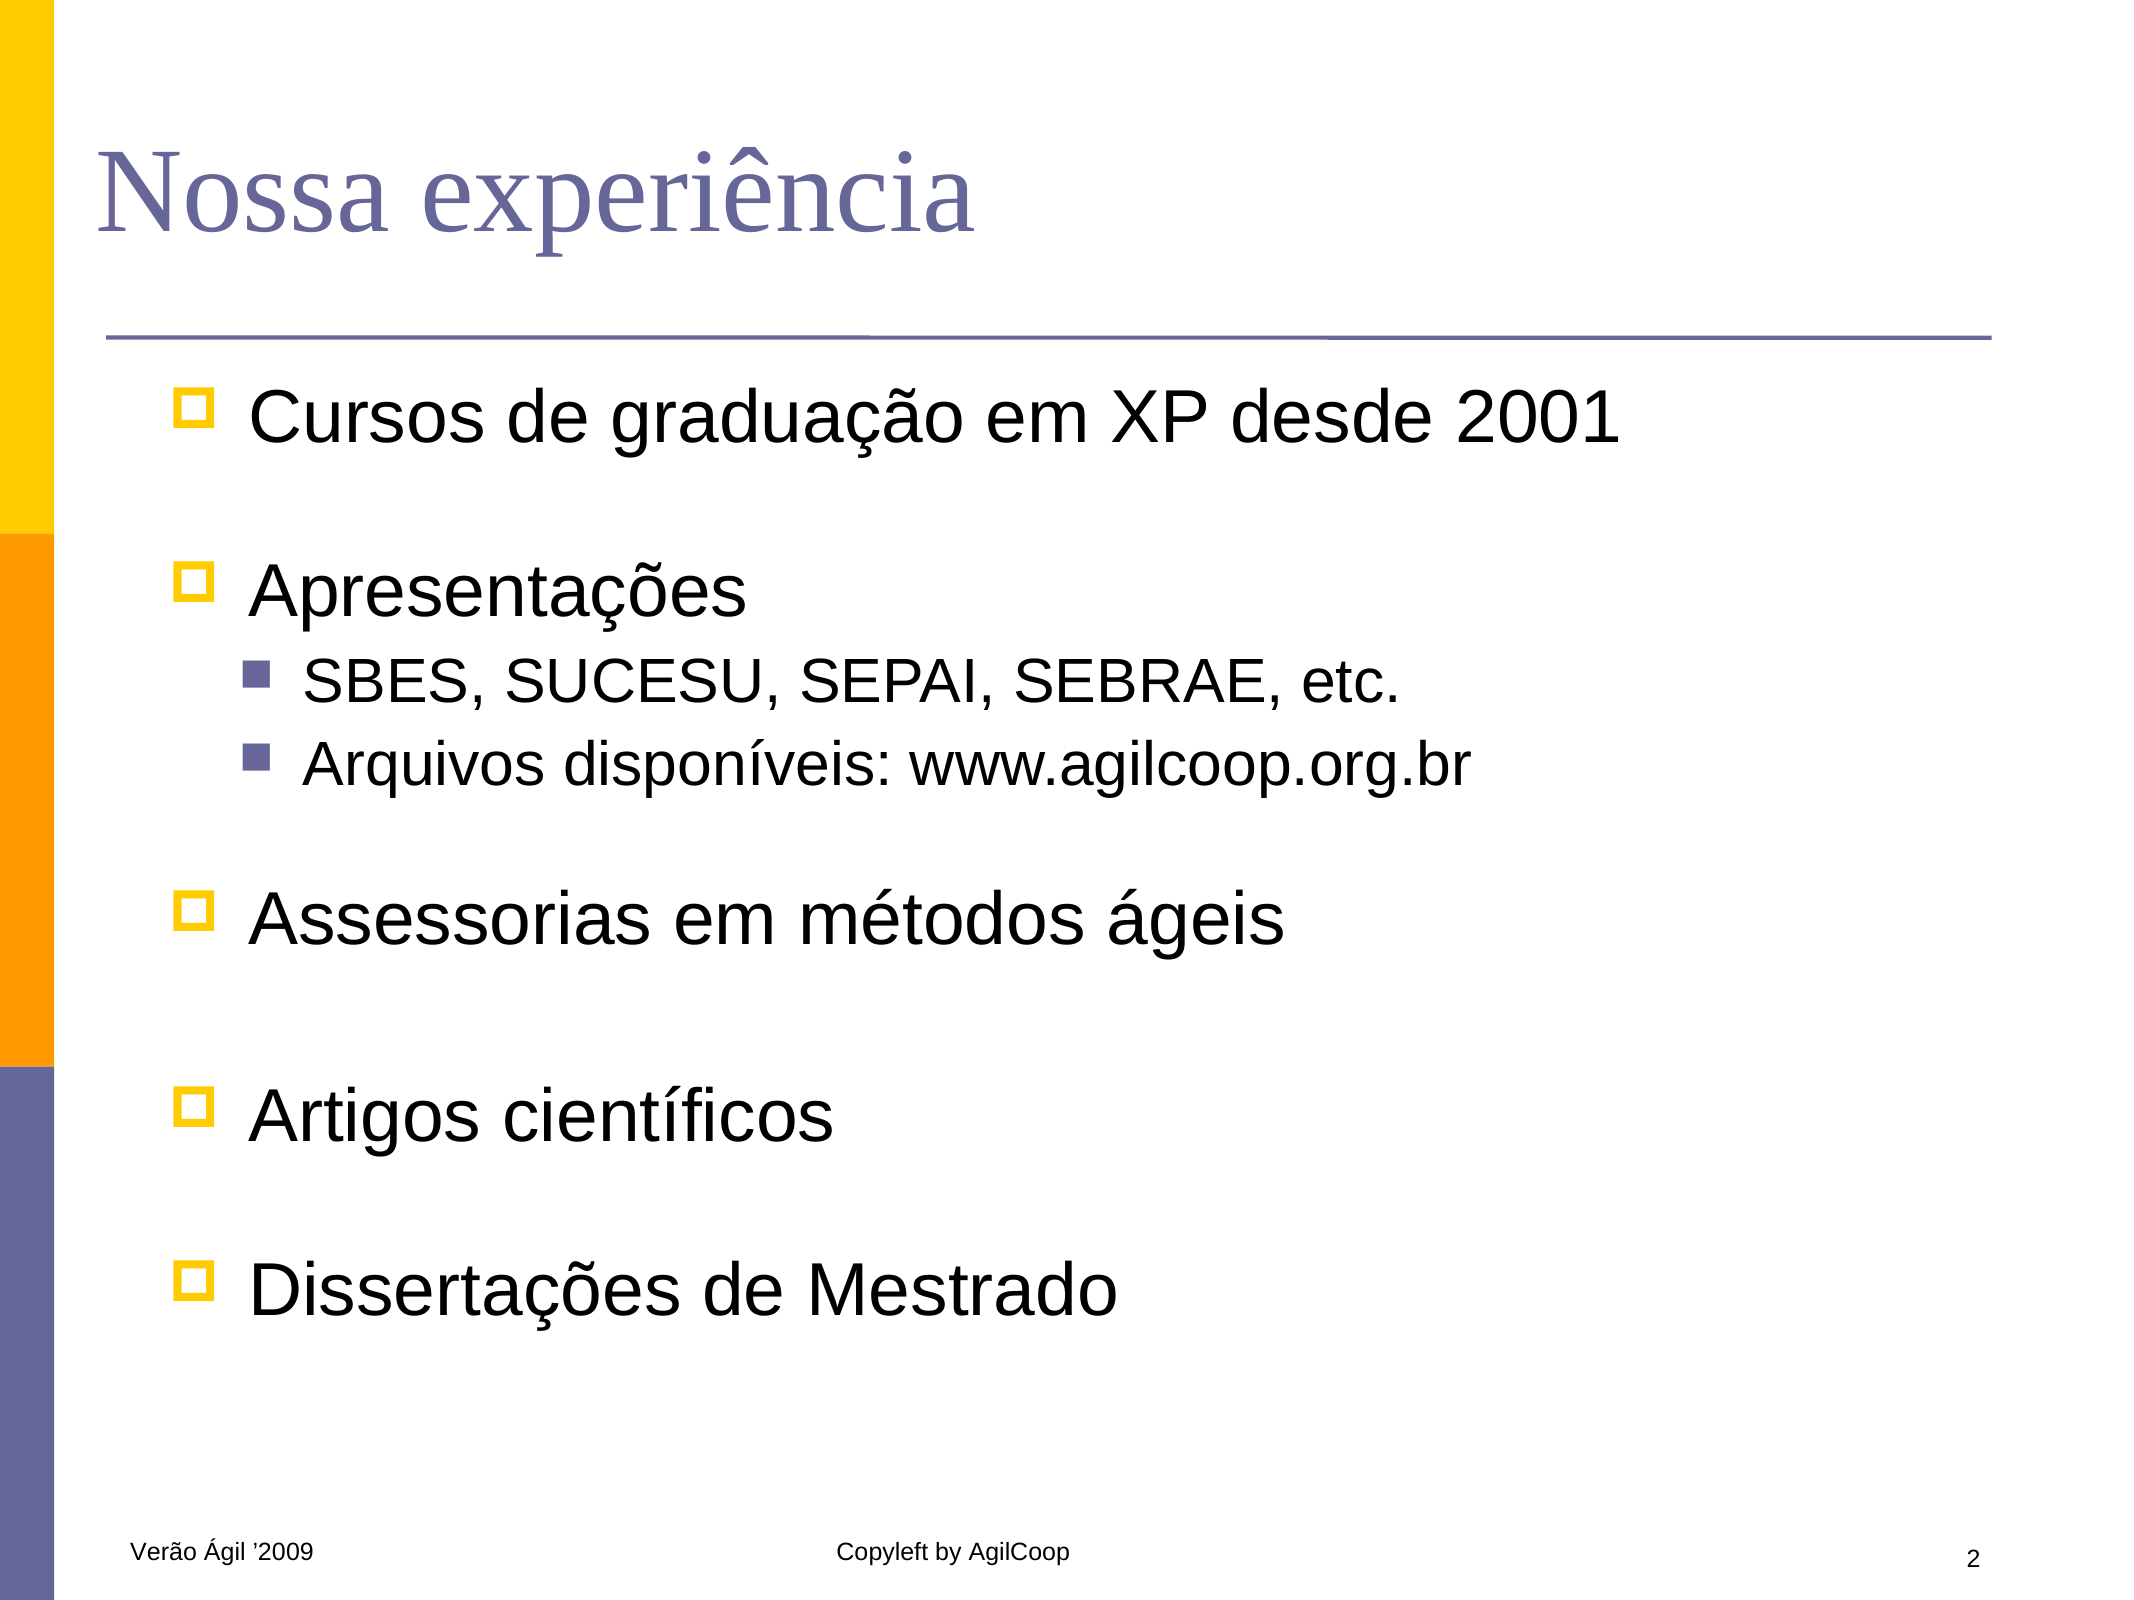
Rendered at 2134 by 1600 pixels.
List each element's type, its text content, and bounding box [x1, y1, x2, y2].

text_box Copyleft by AgilCoop [827, 1535, 1271, 1582]
list Cursos de graduação em XP desde 2001 Apresentações SBES, SUCESU, SEPAI, SEBRAE, etc. Arquivos disponíveis: www.agilcoop.org.br Assessorias em métodos ágeis Artigos científicos Dissertações de Mestrado [159, 266, 2027, 1430]
text_box Verão Ágil ’2009 [120, 1535, 438, 1582]
text_box [0, 0, 55, 1600]
title Nossa experiência [77, 83, 1998, 266]
